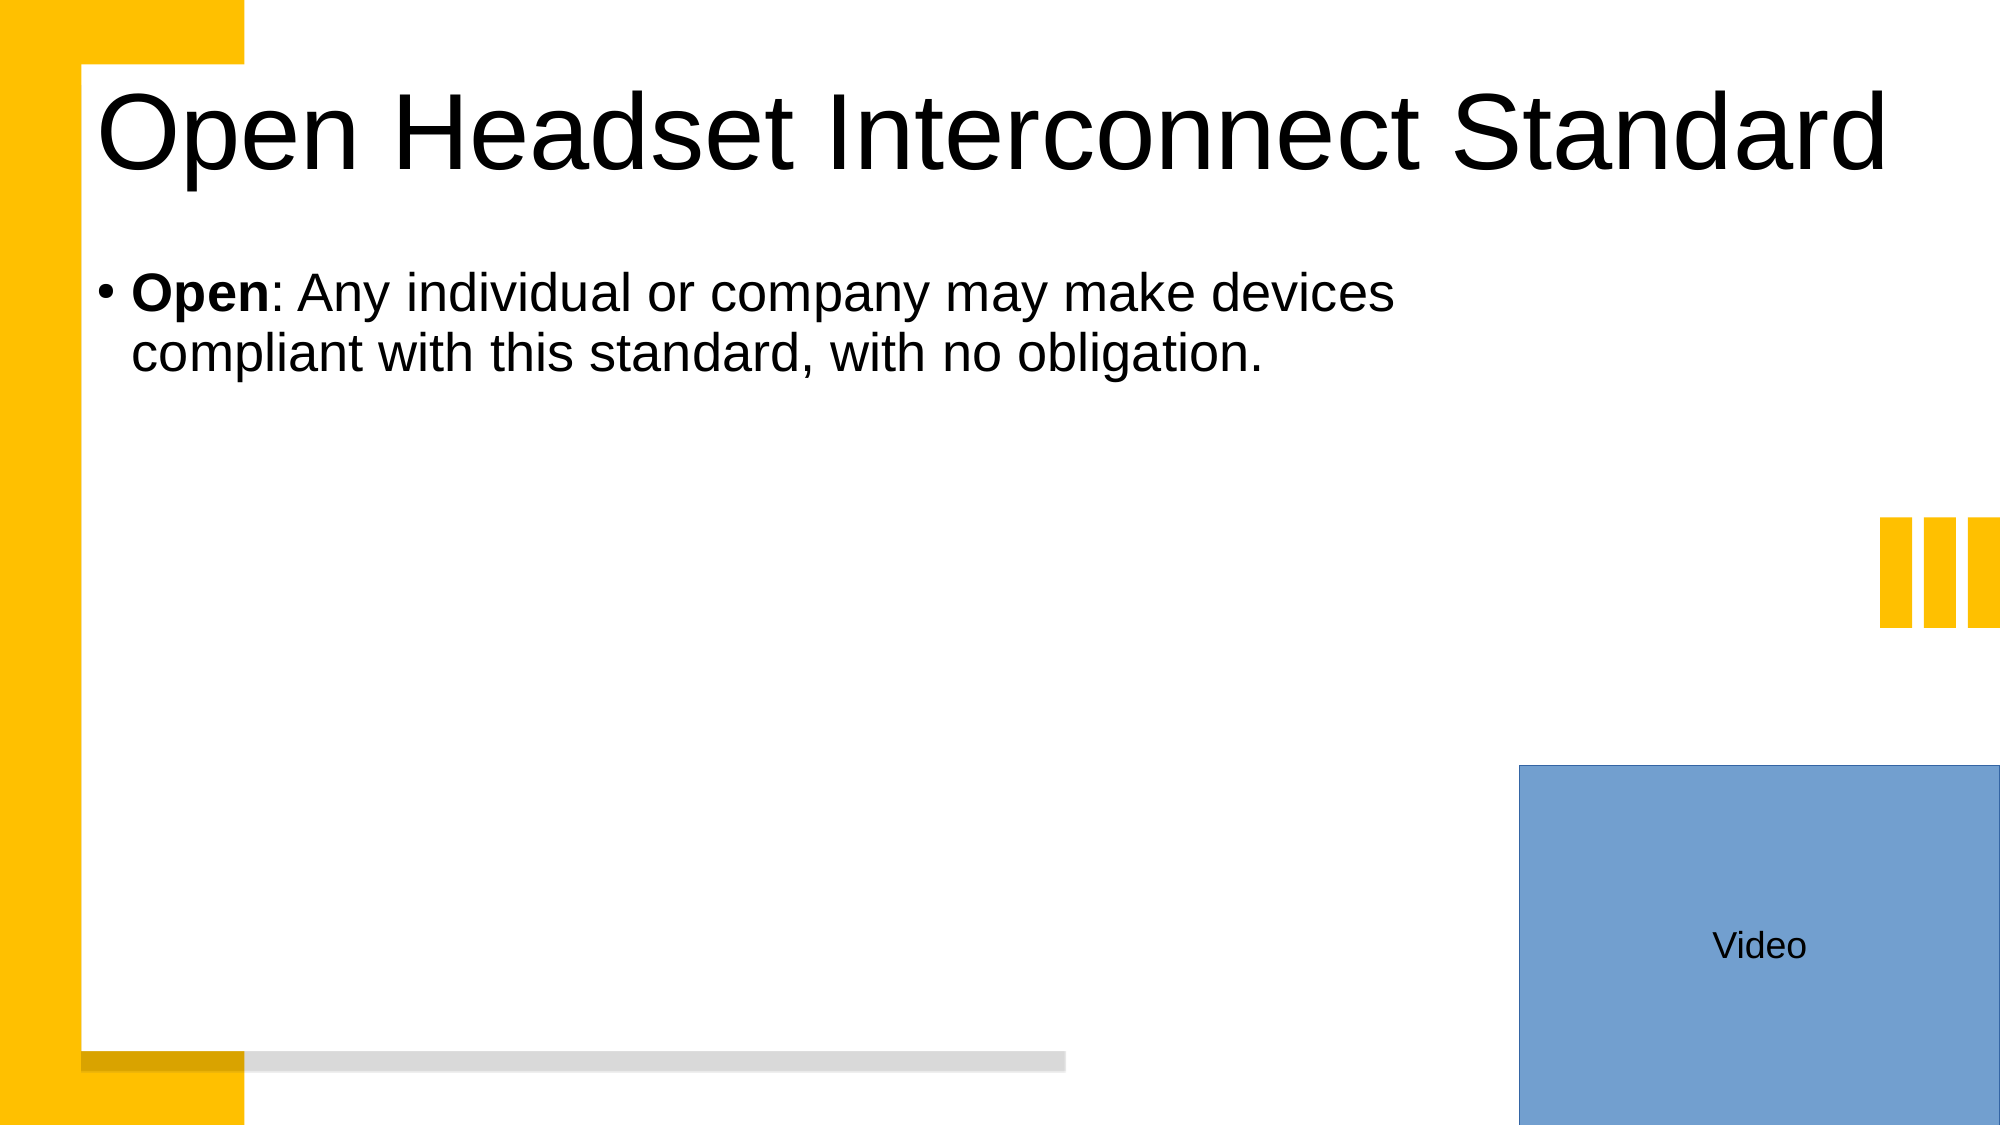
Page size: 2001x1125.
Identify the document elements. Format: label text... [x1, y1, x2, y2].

text_box Open: Any individual or company may make devices compliant with this standard, with no obligation. [81, 254, 1516, 1036]
text_box [0, 0, 2000, 1125]
text_box Open Headset Interconnect Standard [81, 64, 1921, 201]
text_box Video [1519, 765, 2000, 1125]
